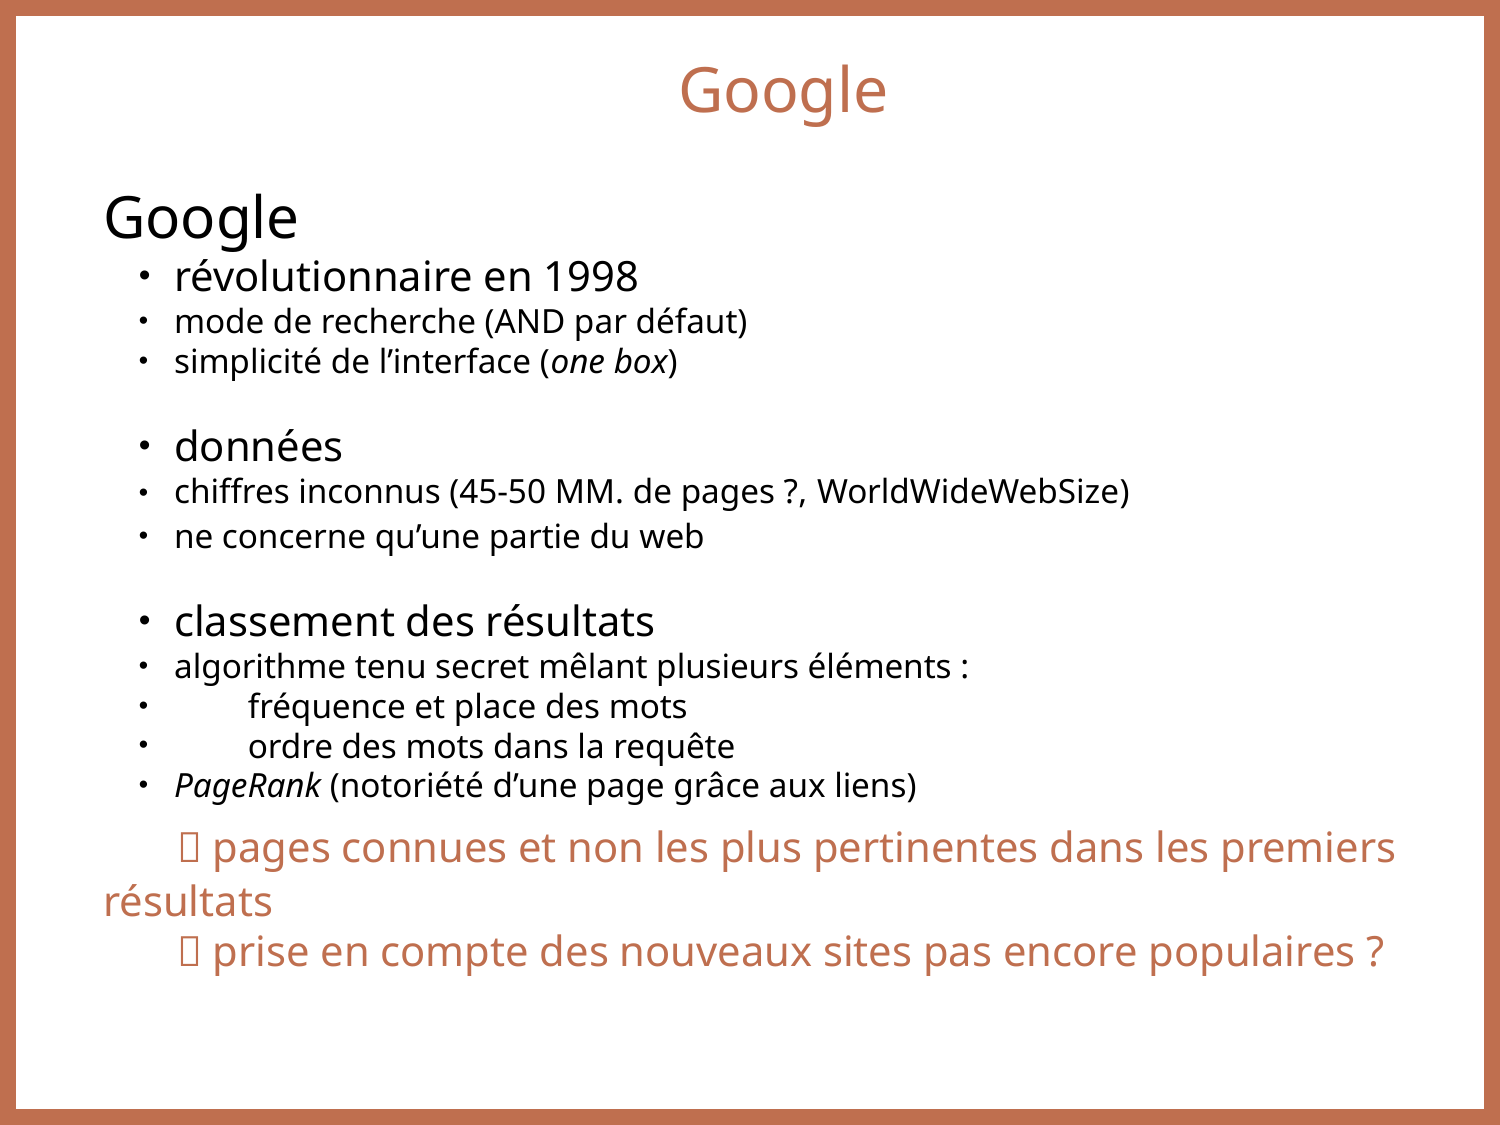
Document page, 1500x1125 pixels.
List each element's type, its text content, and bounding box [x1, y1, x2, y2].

text_box [0, 0, 1500, 1125]
text_box Google [108, 42, 1459, 161]
text_box Google révolutionnaire en 1998 mode de recherche (AND par défaut) simplicité de l’interface (one box) données chiffres inconnus (45-50 MM. de pages ?, WorldWideWebSize) ne concerne qu’une partie du web classement des résultats algorithme tenu secret mêlant plusieurs éléments : fréquence et place des mots ordre des mots dans la requête PageRank (notoriété d’une page grâce aux liens)  pages connues et non les plus pertinentes dans les premiers résultats  prise en compte des nouveaux sites pas encore populaires ? [88, 172, 1471, 1035]
